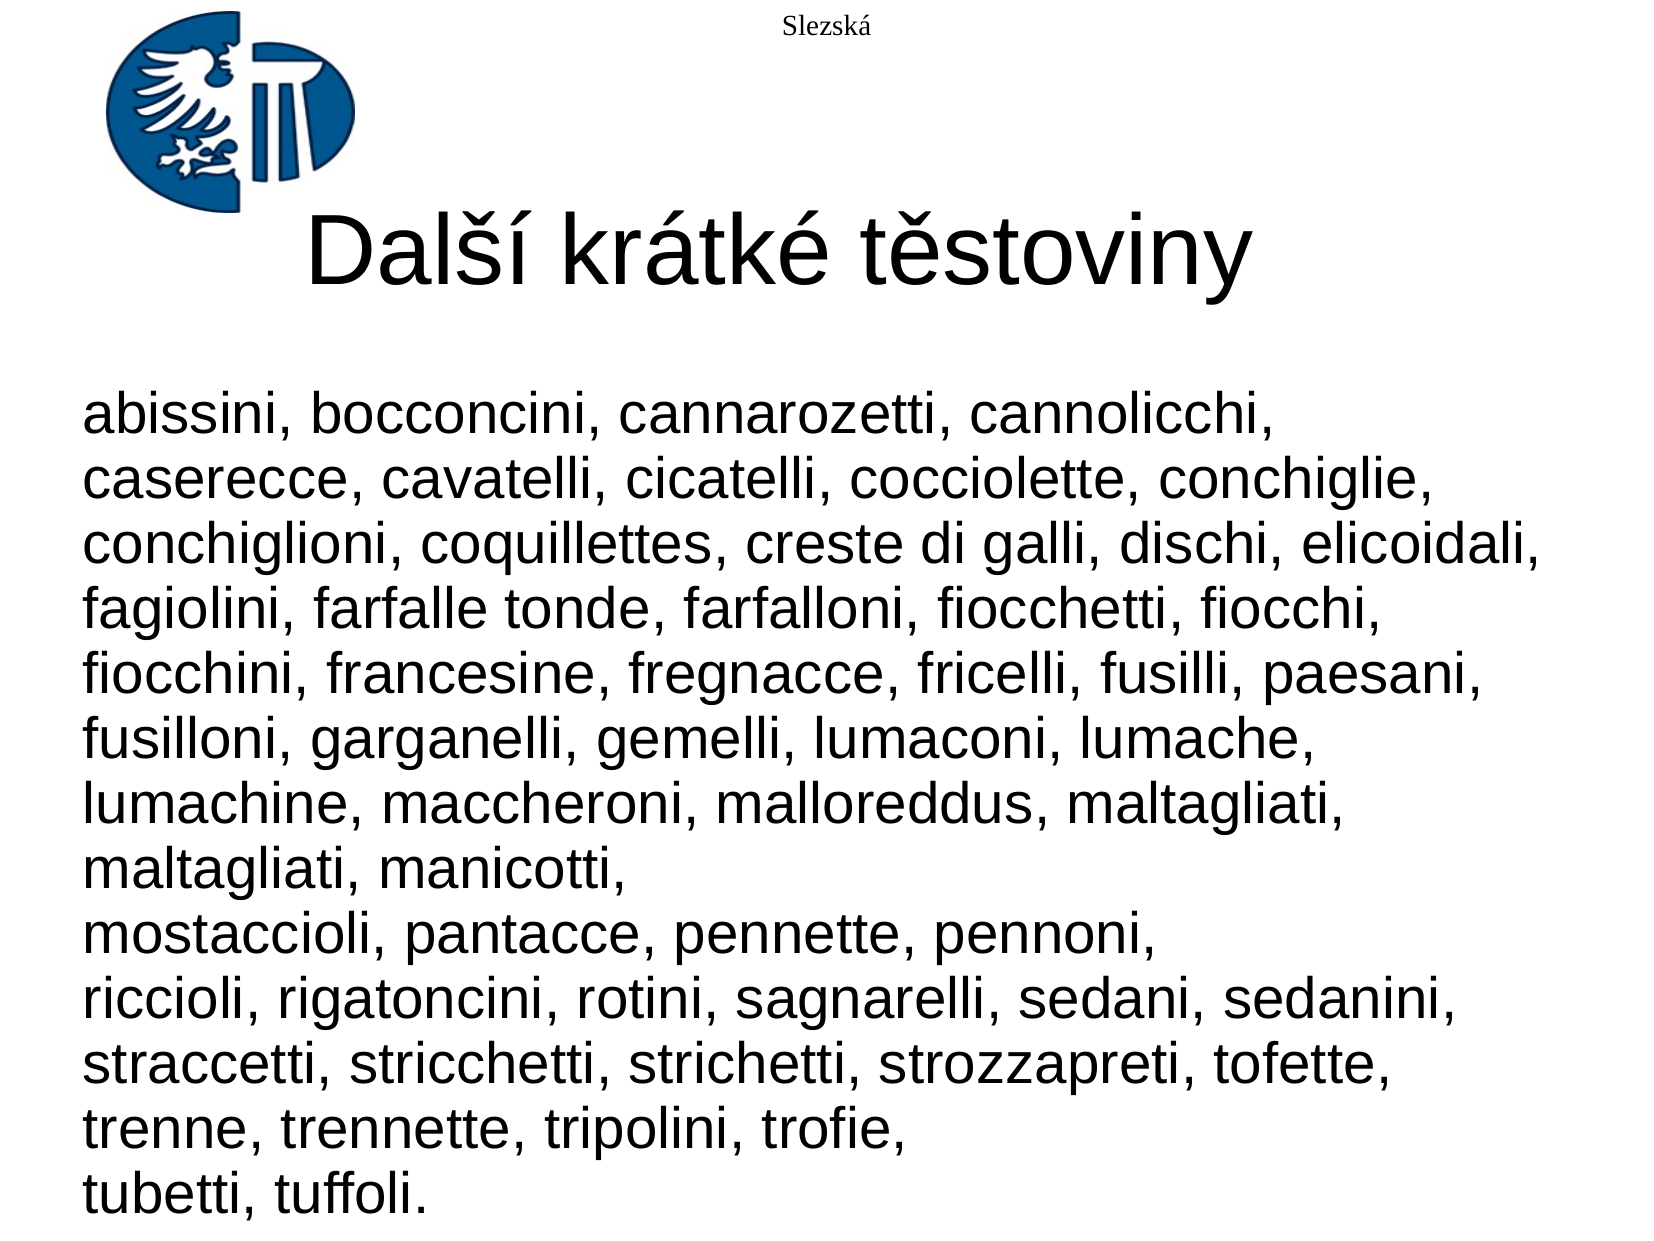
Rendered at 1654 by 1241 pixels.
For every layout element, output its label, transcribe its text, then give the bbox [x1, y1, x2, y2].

text_box Další krátké těstoviny abissini, bocconcini, cannarozetti, cannolicchi, caserecce, cavatelli, cicatelli, cocciolette, conchiglie, conchiglioni, coquillettes, creste di galli, dischi, elicoidali, fagiolini, farfalle tonde, farfalloni, fiocchetti, fiocchi, fiocchini, francesine, fregnacce, fricelli, fusilli, paesani, fusilloni, garganelli, gemelli, lumaconi, lumache, lumachine, maccheroni, malloreddus, maltagliati, maltagliati, manicotti, mostaccioli, pantacce, pennette, pennoni, riccioli, rigatoncini, rotini, sagnarelli, sedani, sedanini, straccetti, stricchetti, strichetti, strozzapreti, tofette, trenne, trennette, tripolini, trofie, tubetti, tuffoli. [82, 193, 1571, 1241]
picture [106, 11, 355, 193]
